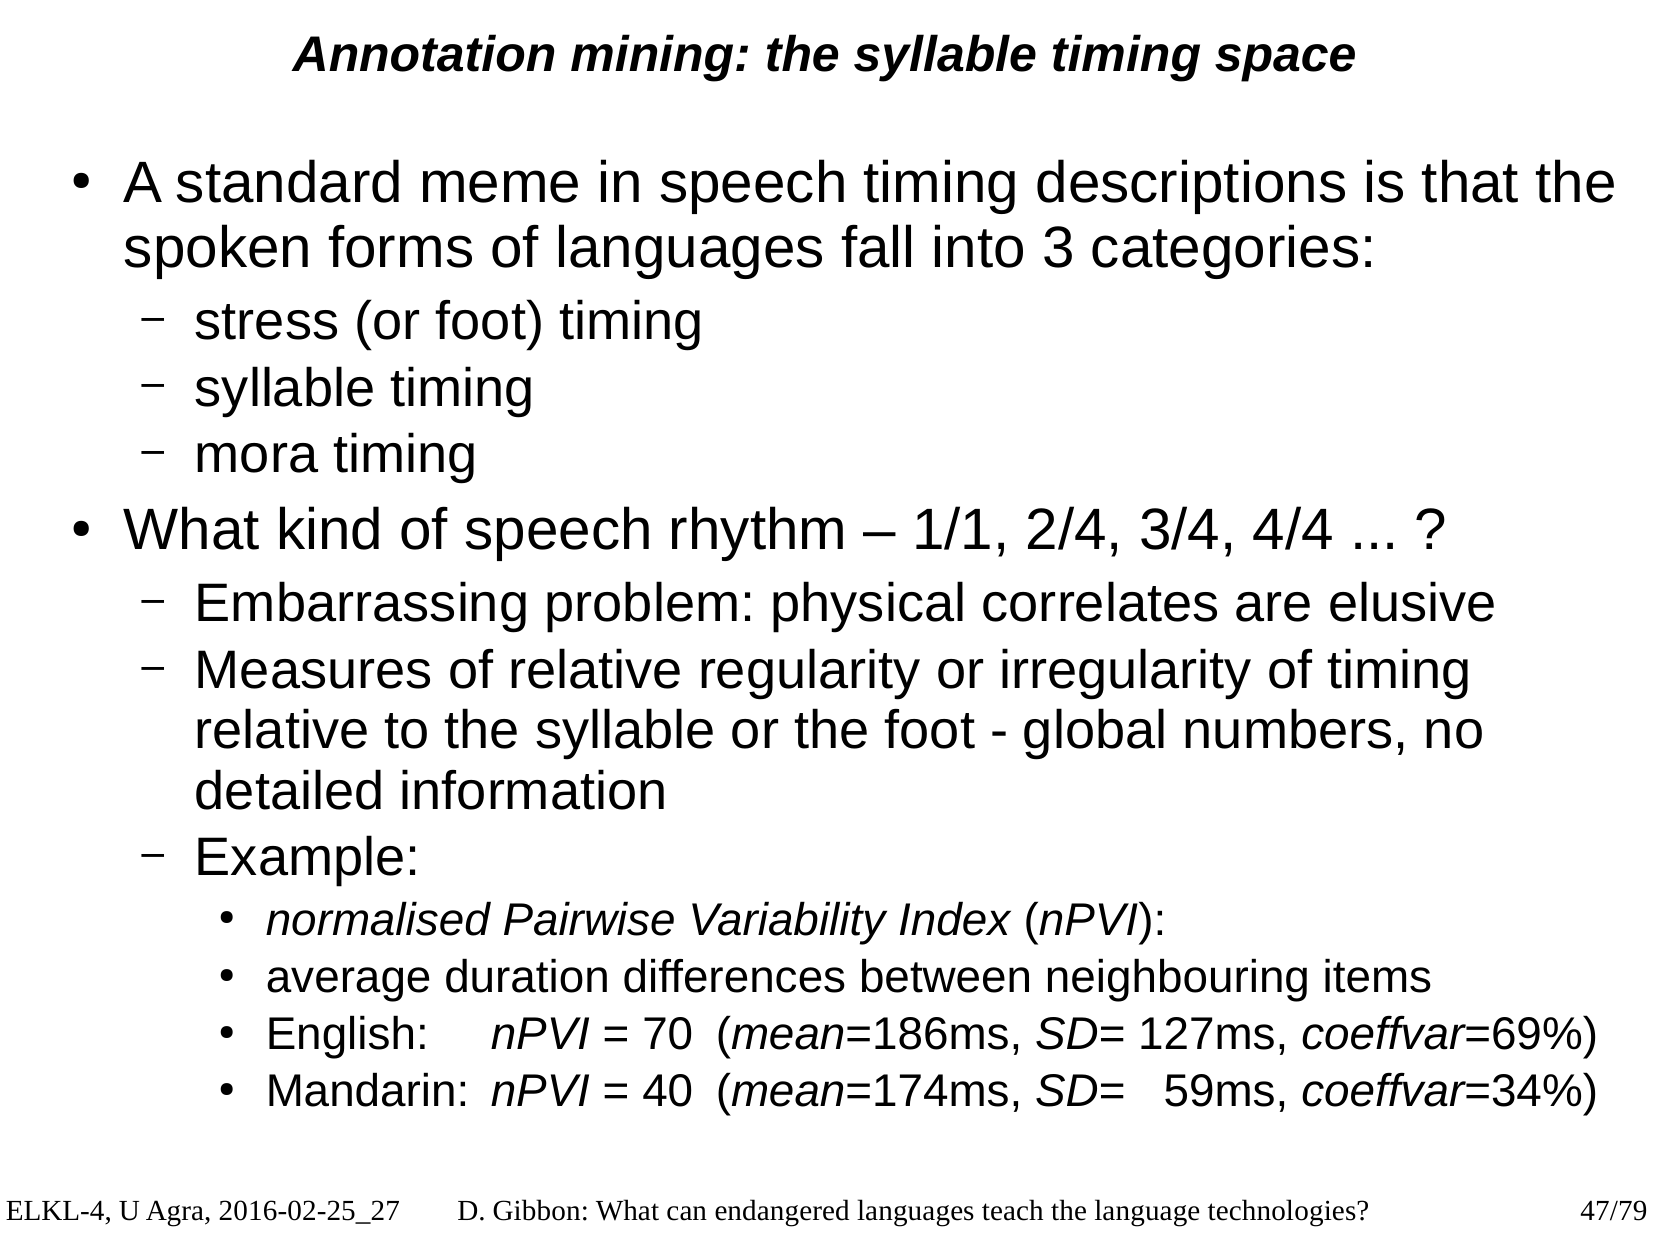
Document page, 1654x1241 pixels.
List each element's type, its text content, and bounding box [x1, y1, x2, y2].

list A standard meme in speech timing descriptions is that the spoken forms of languages fall into 3 categories: stress (or foot) timing syllable timing mora timing What kind of speech rhythm – 1/1, 2/4, 3/4, 4/4 ... ? Embarrassing problem: physical correlates are elusive Measures of relative regularity or irregularity of timing relative to the syllable or the foot - global numbers, no detailed information Example: normalised Pairwise Variability Index (nPVI): average duration differences between neighbouring items English: nPVI = 70 (mean=186ms, SD= 127ms, coeffvar=69%) Mandarin: nPVI = 40 (mean=174ms, SD= 59ms, coeffvar=34%) [53, 150, 1651, 1141]
title Annotation mining: the syllable timing space [0, 2, 1654, 106]
